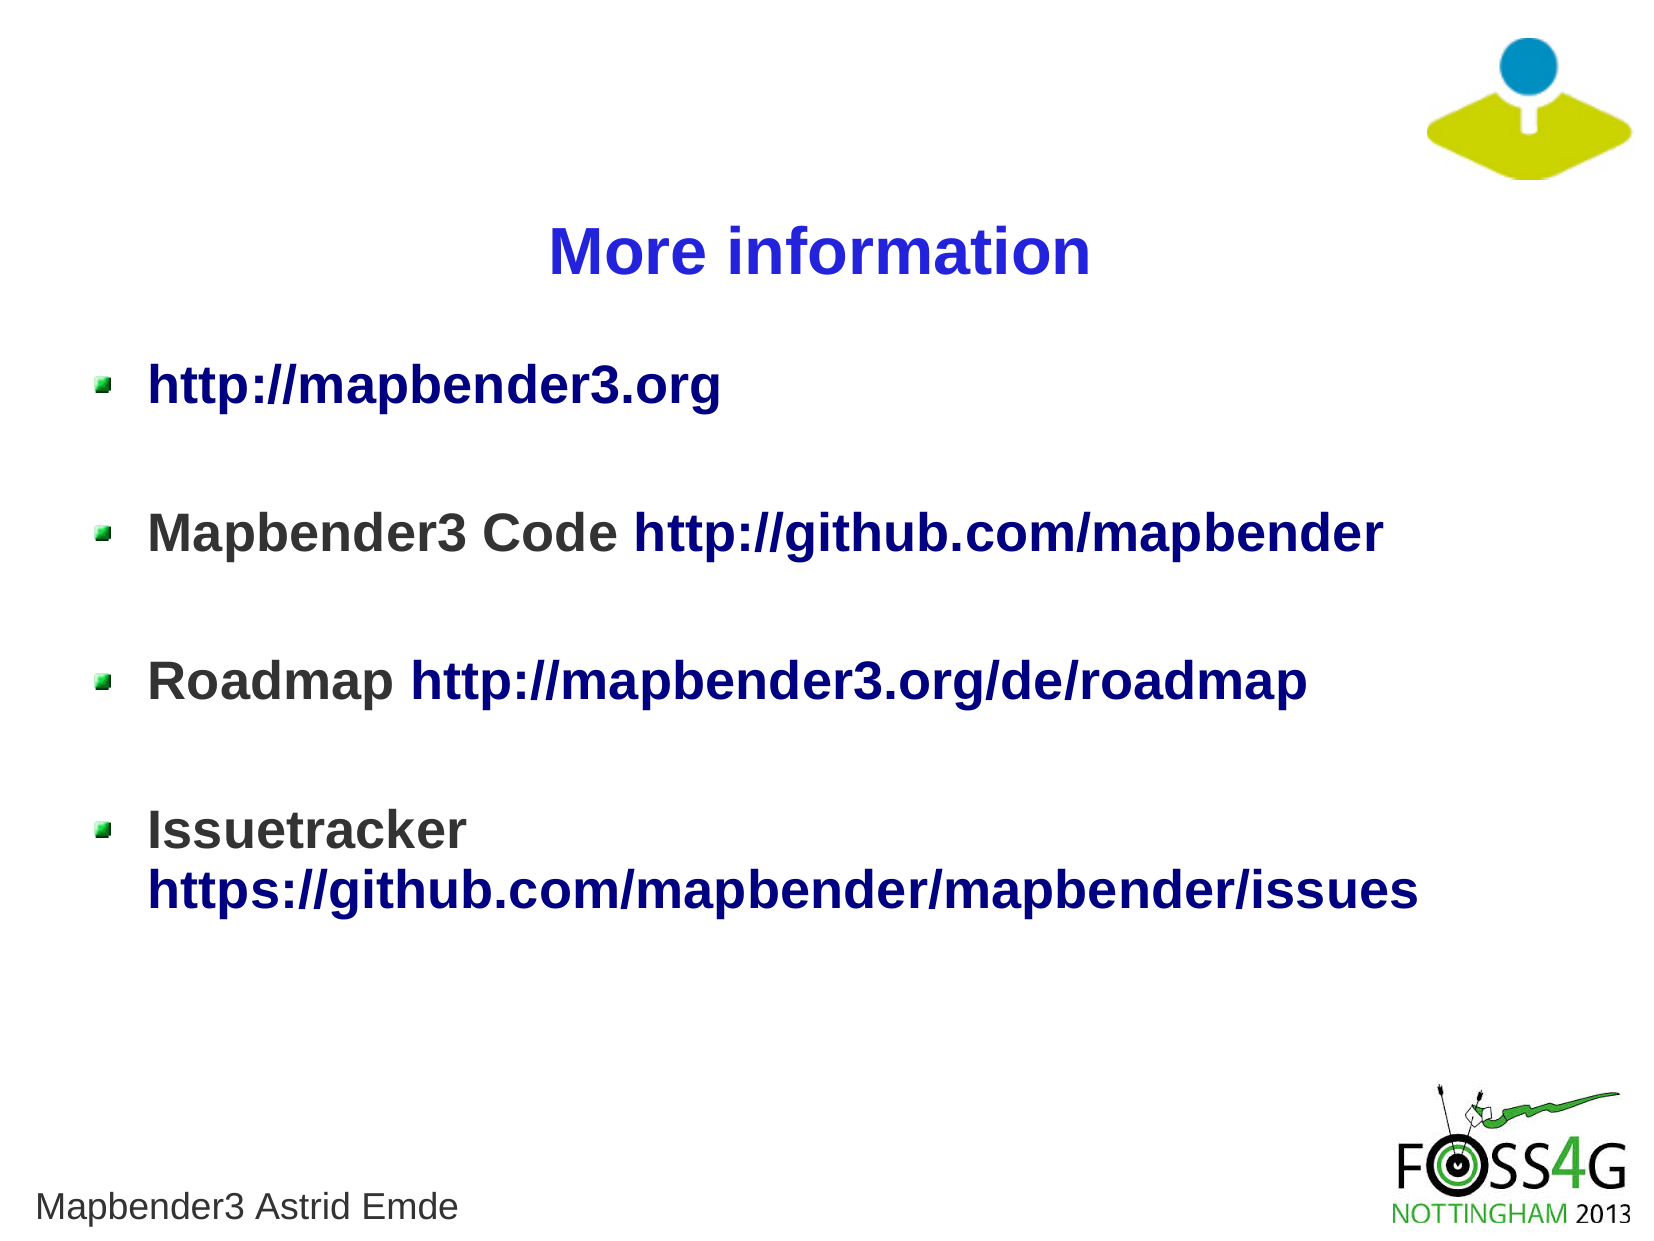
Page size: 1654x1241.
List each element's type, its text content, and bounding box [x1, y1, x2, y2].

picture [1393, 1084, 1630, 1223]
list http://mapbender3.org Mapbender3 Code http://github.com/mapbender Roadmap http://mapbender3.org/de/roadmap Issuetracker https://github.com/mapbender/mapbender/issues [76, 354, 1565, 1173]
picture [1427, 38, 1636, 180]
title More information [76, 177, 1565, 325]
